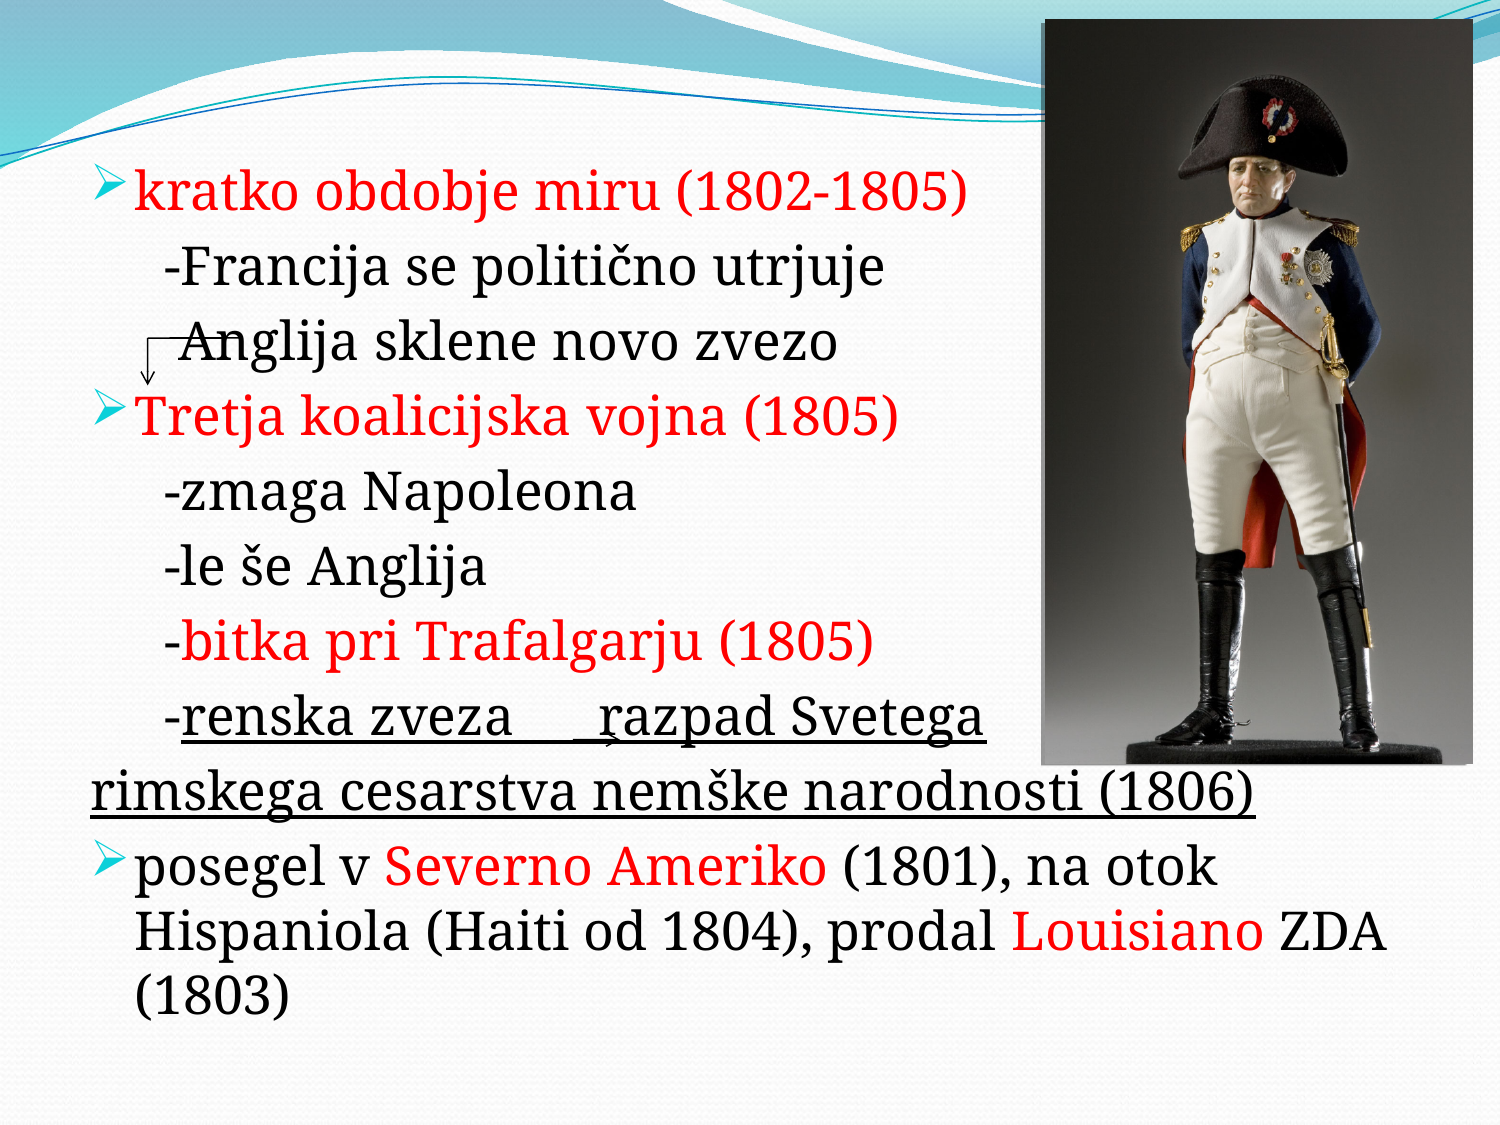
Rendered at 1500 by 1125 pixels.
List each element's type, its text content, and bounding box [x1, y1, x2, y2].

picture [168, 78, 582, 117]
list kratko obdobje miru (1802-1805) -Francija se politično utrjuje Anglija sklene novo zvezo Tretja koalicijska vojna (1805) -zmaga Napoleona -le še Anglija -bitka pri Trafalgarju (1805) -renska zveza razpad Svetega rimskega cesarstva nemške narodnosti (1806) posegel v Severno Ameriko (1801), na otok Hispaniola (Haiti od 1804), prodal Louisiano ZDA (1803) [75, 148, 1425, 1038]
picture [0, 0, 1500, 1125]
picture [24, 147, 49, 156]
